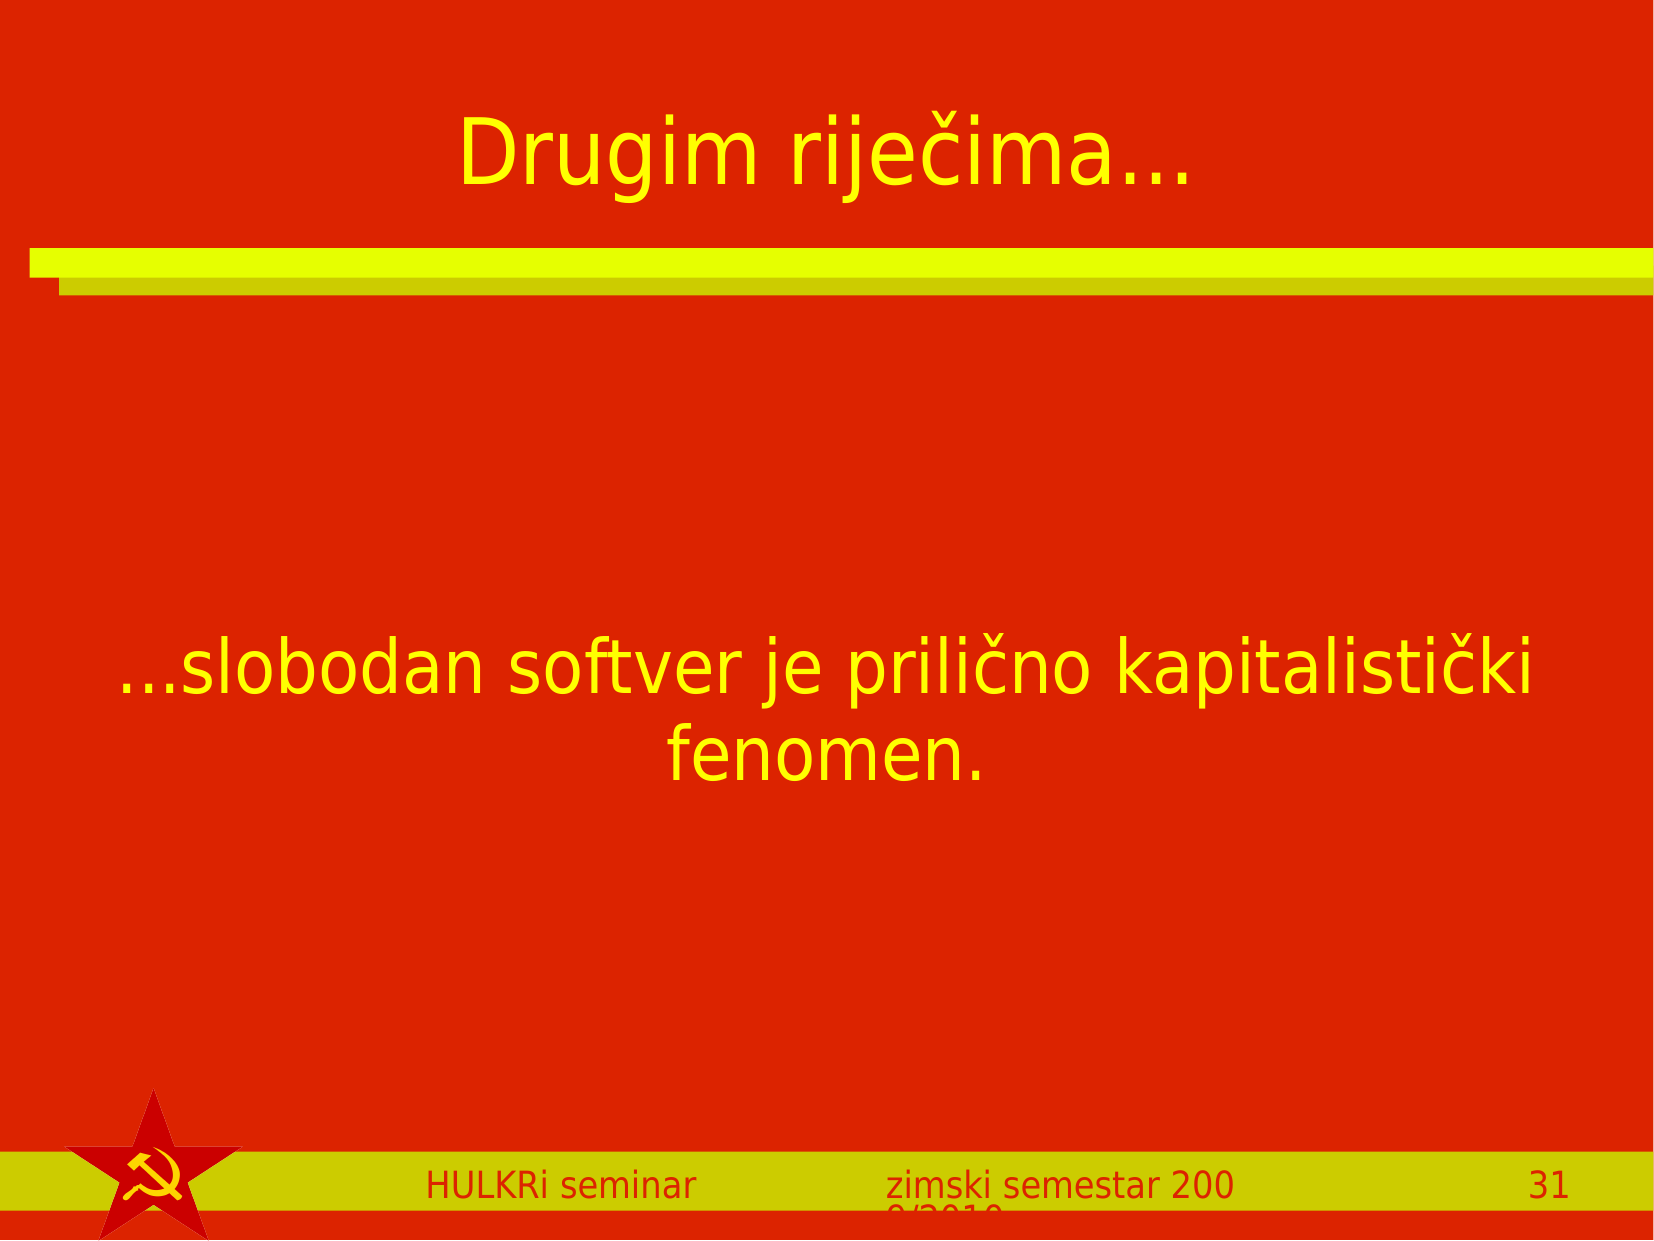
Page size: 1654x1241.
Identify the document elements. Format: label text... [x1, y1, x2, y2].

title Drugim riječima... [82, 56, 1571, 250]
subtitle ...slobodan softver je prilično kapitalistički fenomen. [82, 309, 1571, 1114]
picture [64, 1088, 243, 1241]
